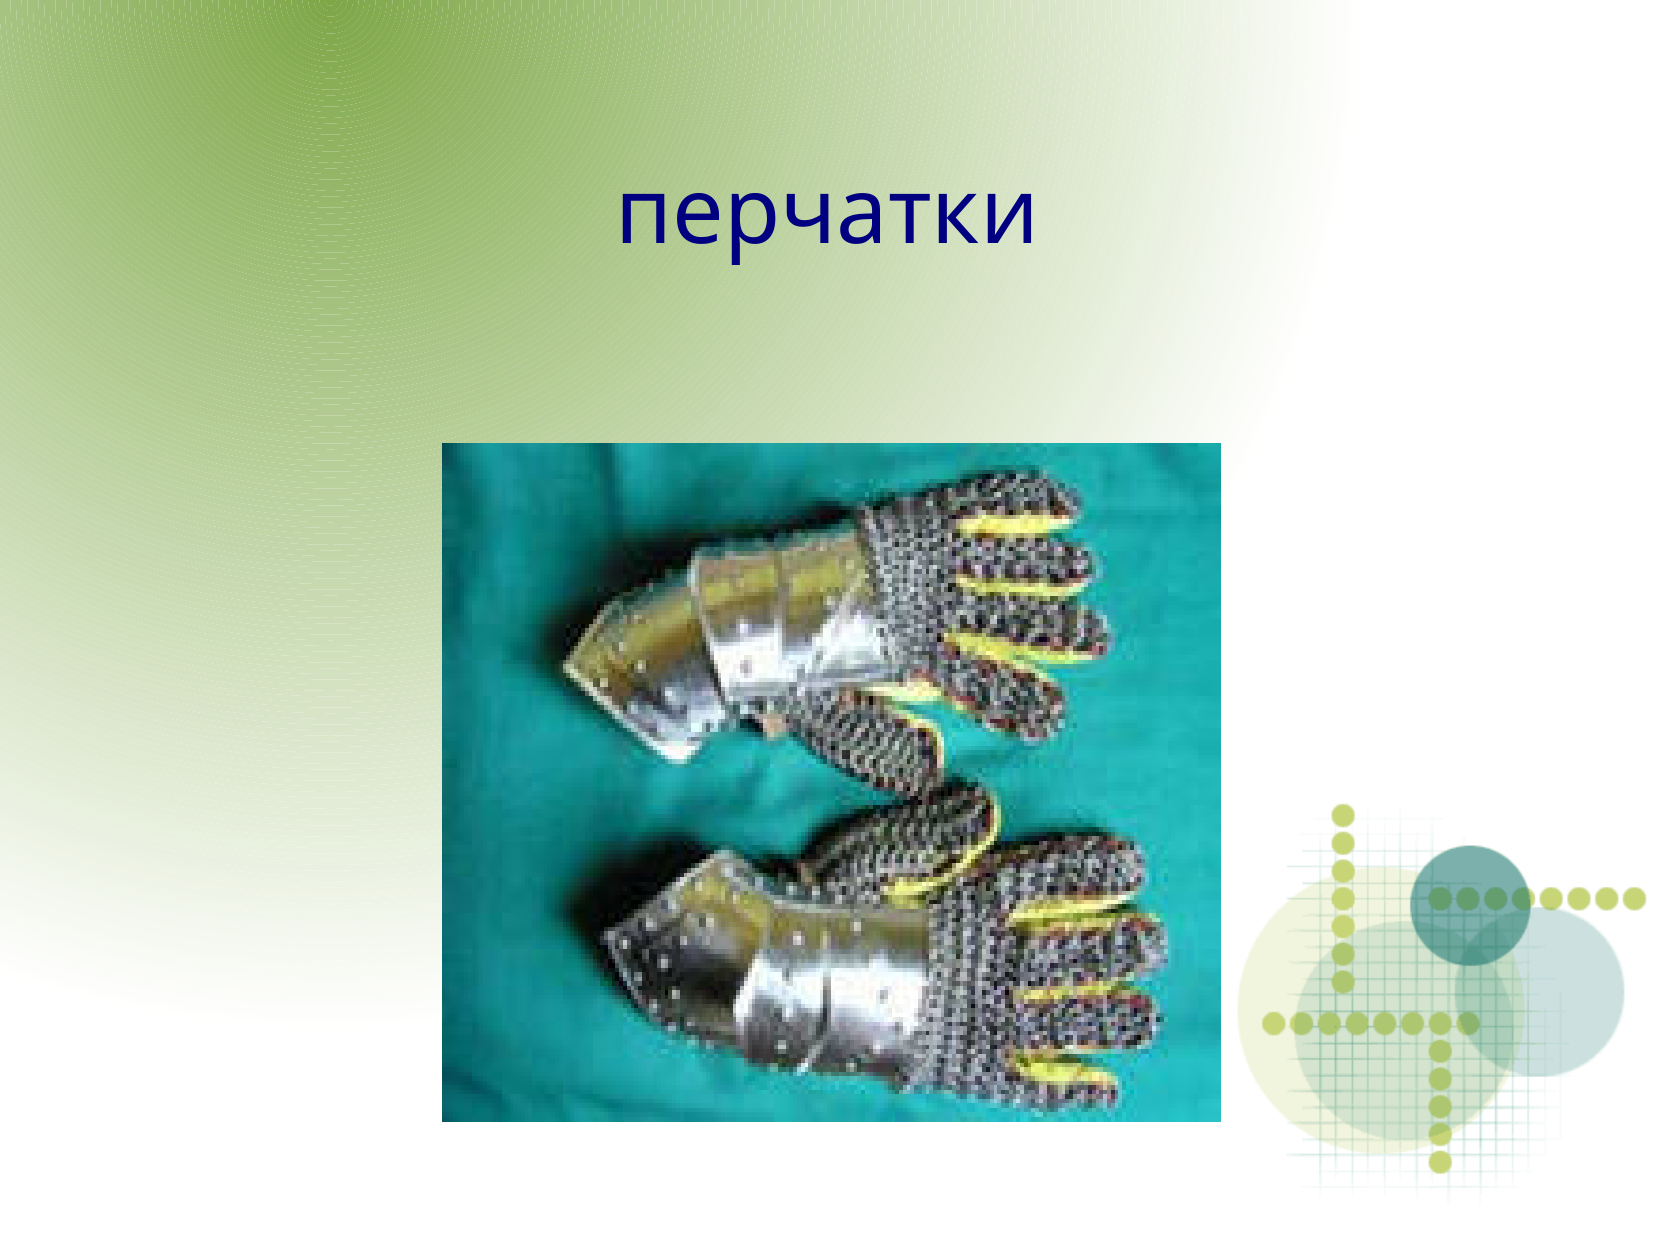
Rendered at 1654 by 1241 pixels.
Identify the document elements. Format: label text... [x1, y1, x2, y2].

title перчатки [121, 110, 1534, 303]
picture [442, 443, 1221, 1123]
